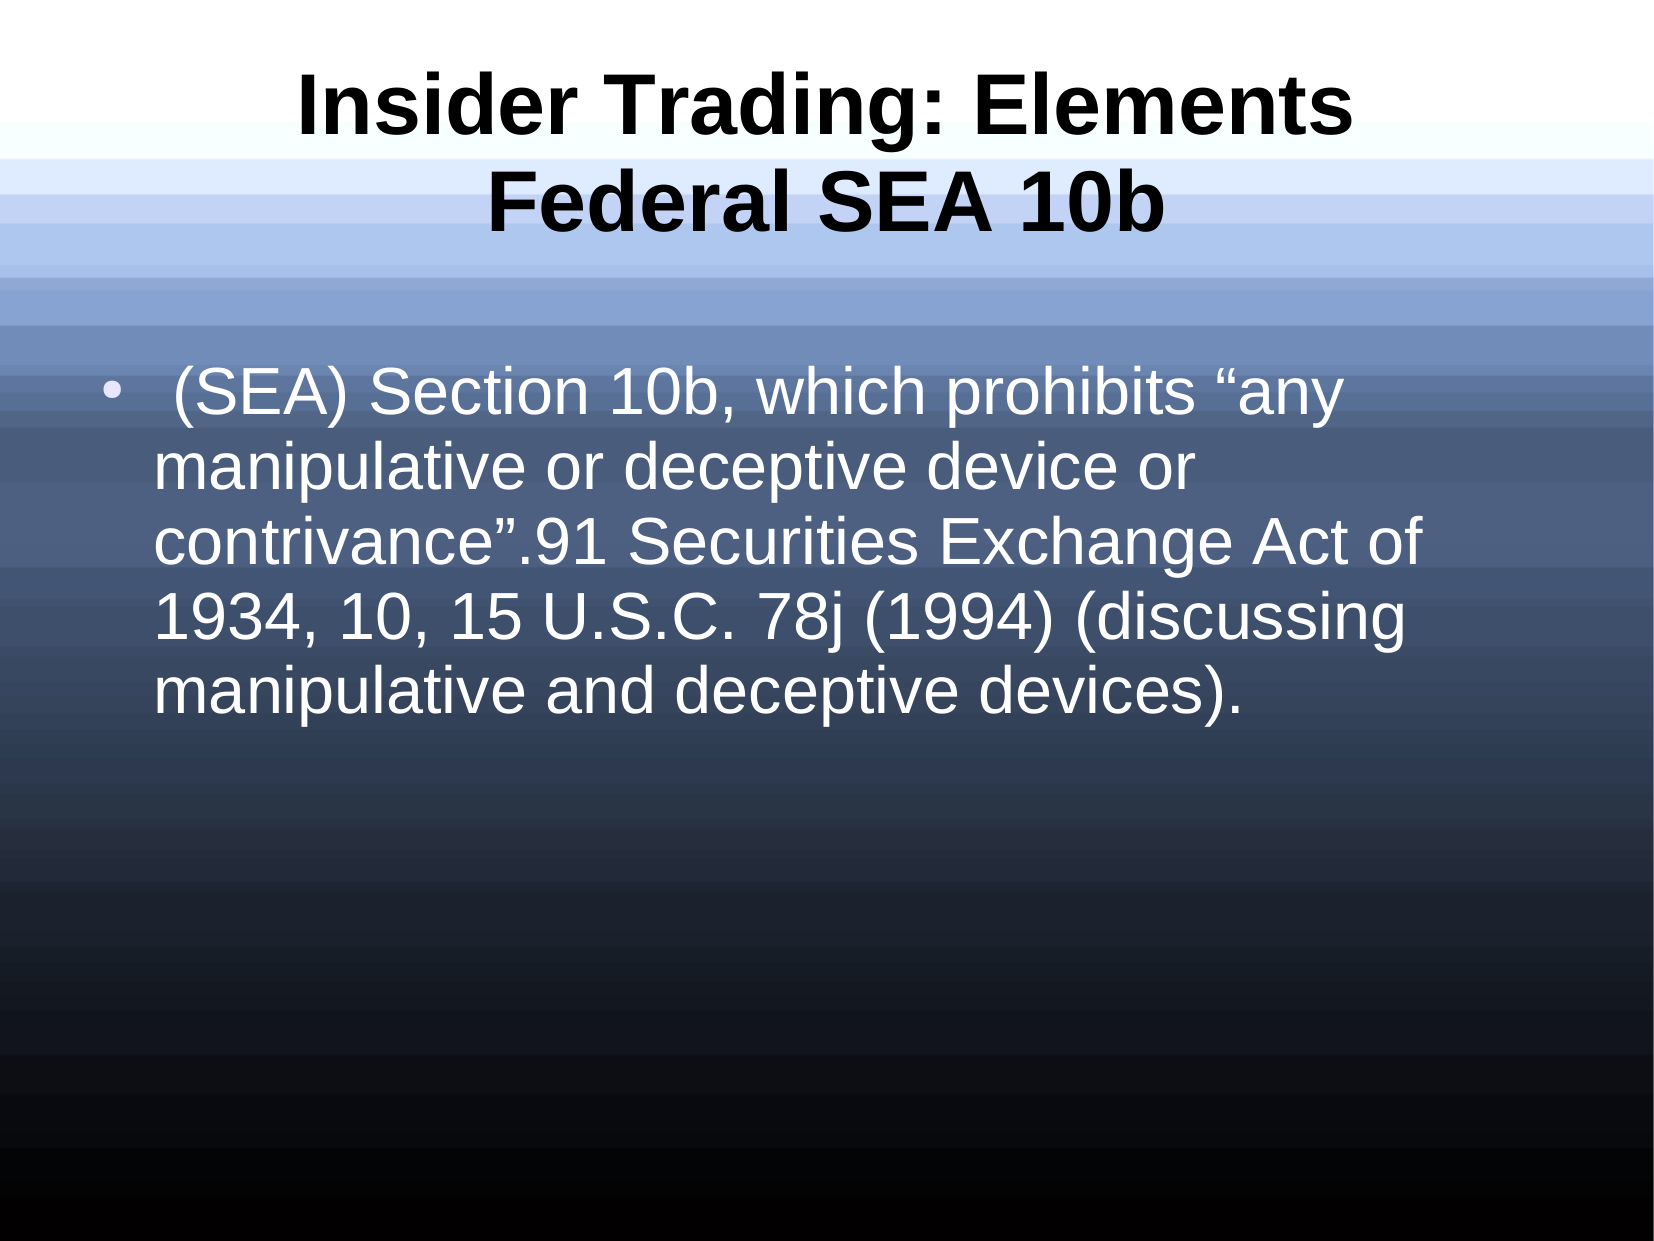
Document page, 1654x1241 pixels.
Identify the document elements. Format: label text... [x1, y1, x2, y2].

title Insider Trading: Elements Federal SEA 10b [82, 49, 1571, 257]
list (SEA) Section 10b, which prohibits “any manipulative or deceptive device or contrivance”.91 Securities Exchange Act of 1934, 10, 15 U.S.C. 78j (1994) (discussing manipulative and deceptive devices). [82, 354, 1571, 1109]
picture [0, 0, 1654, 1241]
